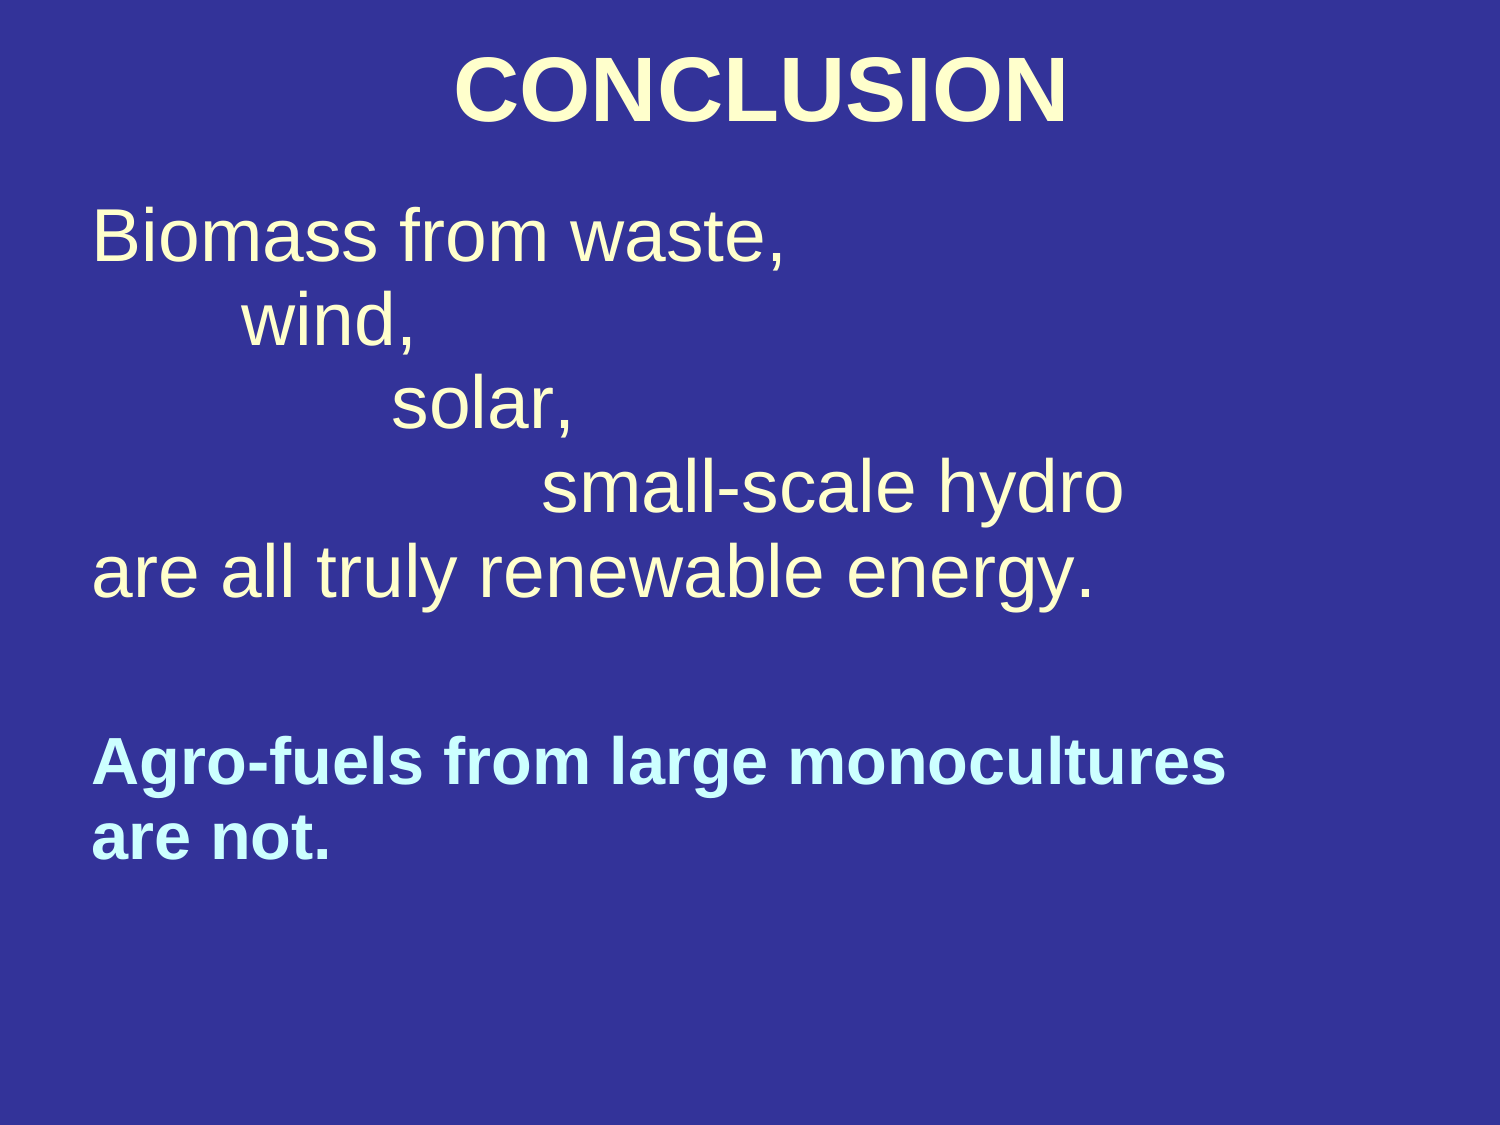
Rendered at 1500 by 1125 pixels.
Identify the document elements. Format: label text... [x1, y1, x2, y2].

text_box CONCLUSION [312, 30, 1211, 149]
title Biomass from waste, wind, solar, small-scale hydro are all truly renewable energy. [76, 170, 1427, 636]
list Agro-fuels from large monocultures are not. [76, 716, 1247, 929]
